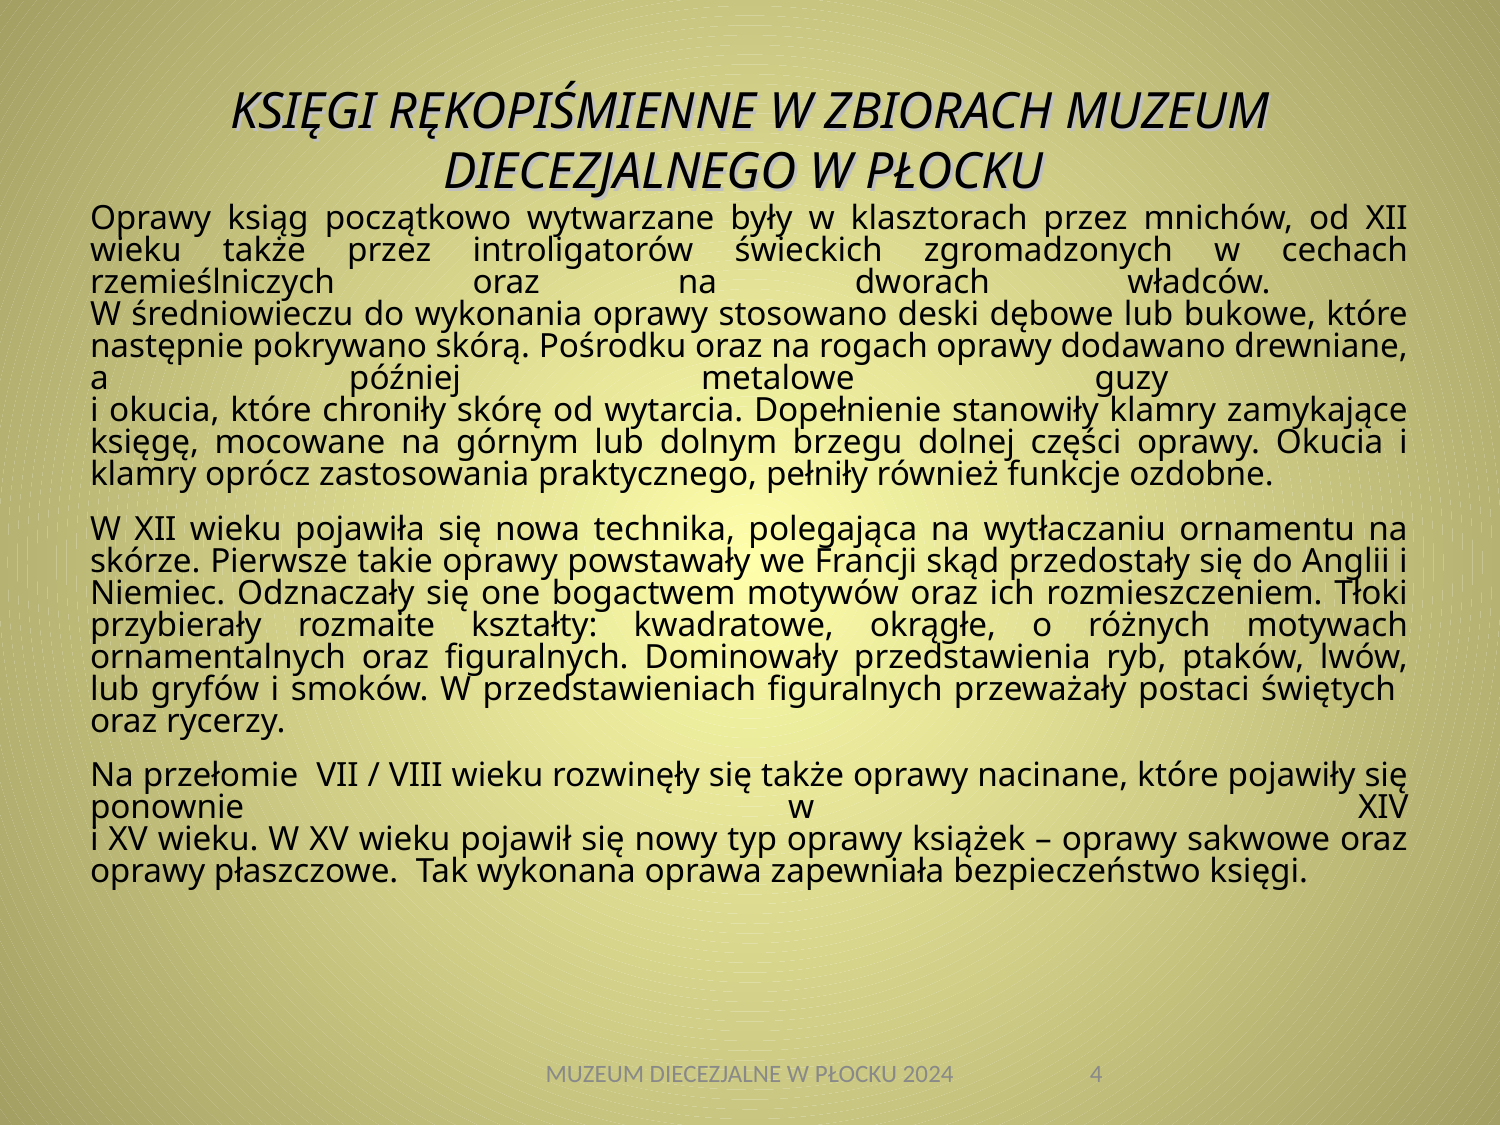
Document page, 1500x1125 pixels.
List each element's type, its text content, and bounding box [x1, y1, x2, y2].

title KSIĘGI RĘKOPIŚMIENNE W ZBIORACH MUZEUM DIECEZJALNEGO W PŁOCKU [75, 45, 1426, 196]
text_box MUZEUM DIECEZJALNE W PŁOCKU 2024 [512, 1042, 988, 1103]
list Oprawy ksiąg początkowo wytwarzane były w klasztorach przez mnichów, od XII wieku także przez introligatorów świeckich zgromadzonych w cechach rzemieślniczych oraz na dworach władców. W średniowieczu do wykonania oprawy stosowano deski dębowe lub bukowe, które następnie pokrywano skórą. Pośrodku oraz na rogach oprawy dodawano drewniane, a później metalowe guzy i okucia, które chroniły skórę od wytarcia. Dopełnienie stanowiły klamry zamykające księgę, mocowane na górnym lub dolnym brzegu dolnej części oprawy. Okucia i klamry oprócz zastosowania praktycznego, pełniły również funkcje ozdobne. W XII wieku pojawiła się nowa technika, polegająca na wytłaczaniu ornamentu na skórze. Pierwsze takie oprawy powstawały we Francji skąd przedostały się do Anglii i Niemiec. Odznaczały się one bogactwem motywów oraz ich rozmieszczeniem. Tłoki przybierały rozmaite kształty: kwadratowe, okrągłe, o różnych motywach ornamentalnych oraz figuralnych. Dominowały przedstawienia ryb, ptaków, lwów, lub gryfów i smoków. W przedstawieniach figuralnych przeważały postaci świętych oraz rycerzy. Na przełomie VII / VIII wieku rozwinęły się także oprawy nacinane, które pojawiły się ponownie w XIV i XV wieku. W XV wieku pojawił się nowy typ oprawy książek – oprawy sakwowe oraz oprawy płaszczowe. Tak wykonana oprawa zapewniała bezpieczeństwo księgi. [75, 196, 1426, 1005]
text_box [1074, 1042, 1426, 1103]
